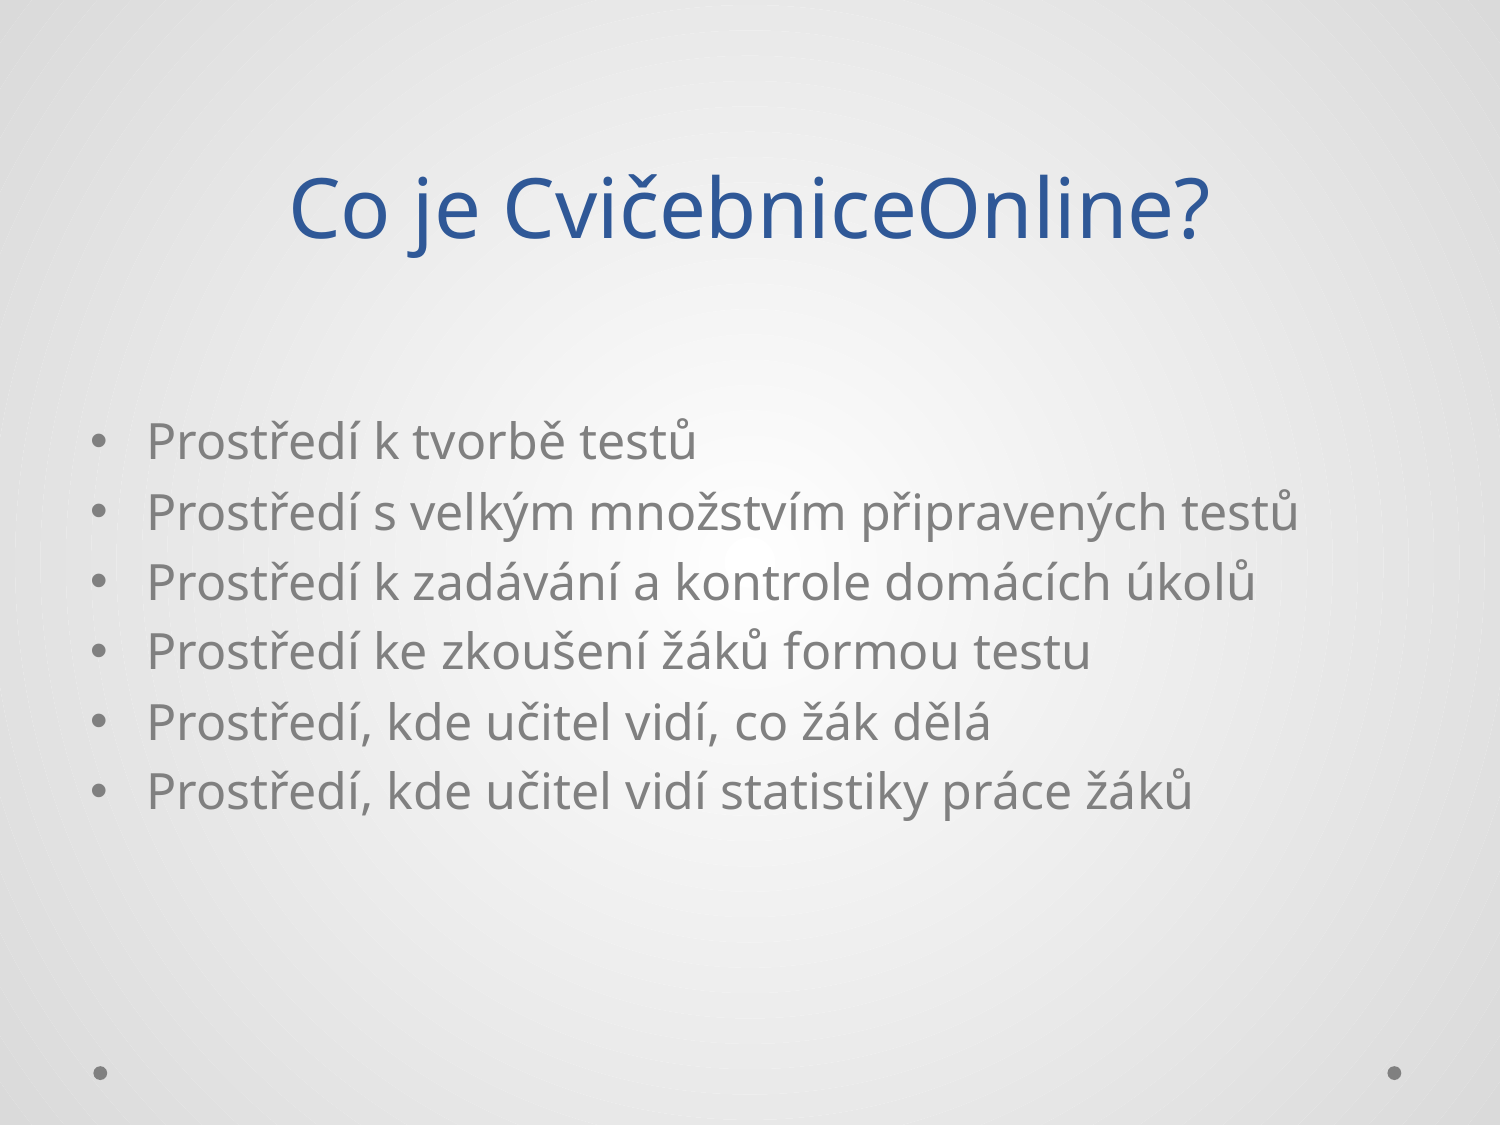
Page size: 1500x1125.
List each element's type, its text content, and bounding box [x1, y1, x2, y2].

title Co je CvičebniceOnline? [75, 0, 1425, 262]
list Prostředí k tvorbě testů Prostředí s velkým množstvím připravených testů Prostředí k zadávání a kontrole domácích úkolů Prostředí ke zkoušení žáků formou testu Prostředí, kde učitel vidí, co žák dělá Prostředí, kde učitel vidí statistiky práce žáků [75, 262, 1425, 1005]
